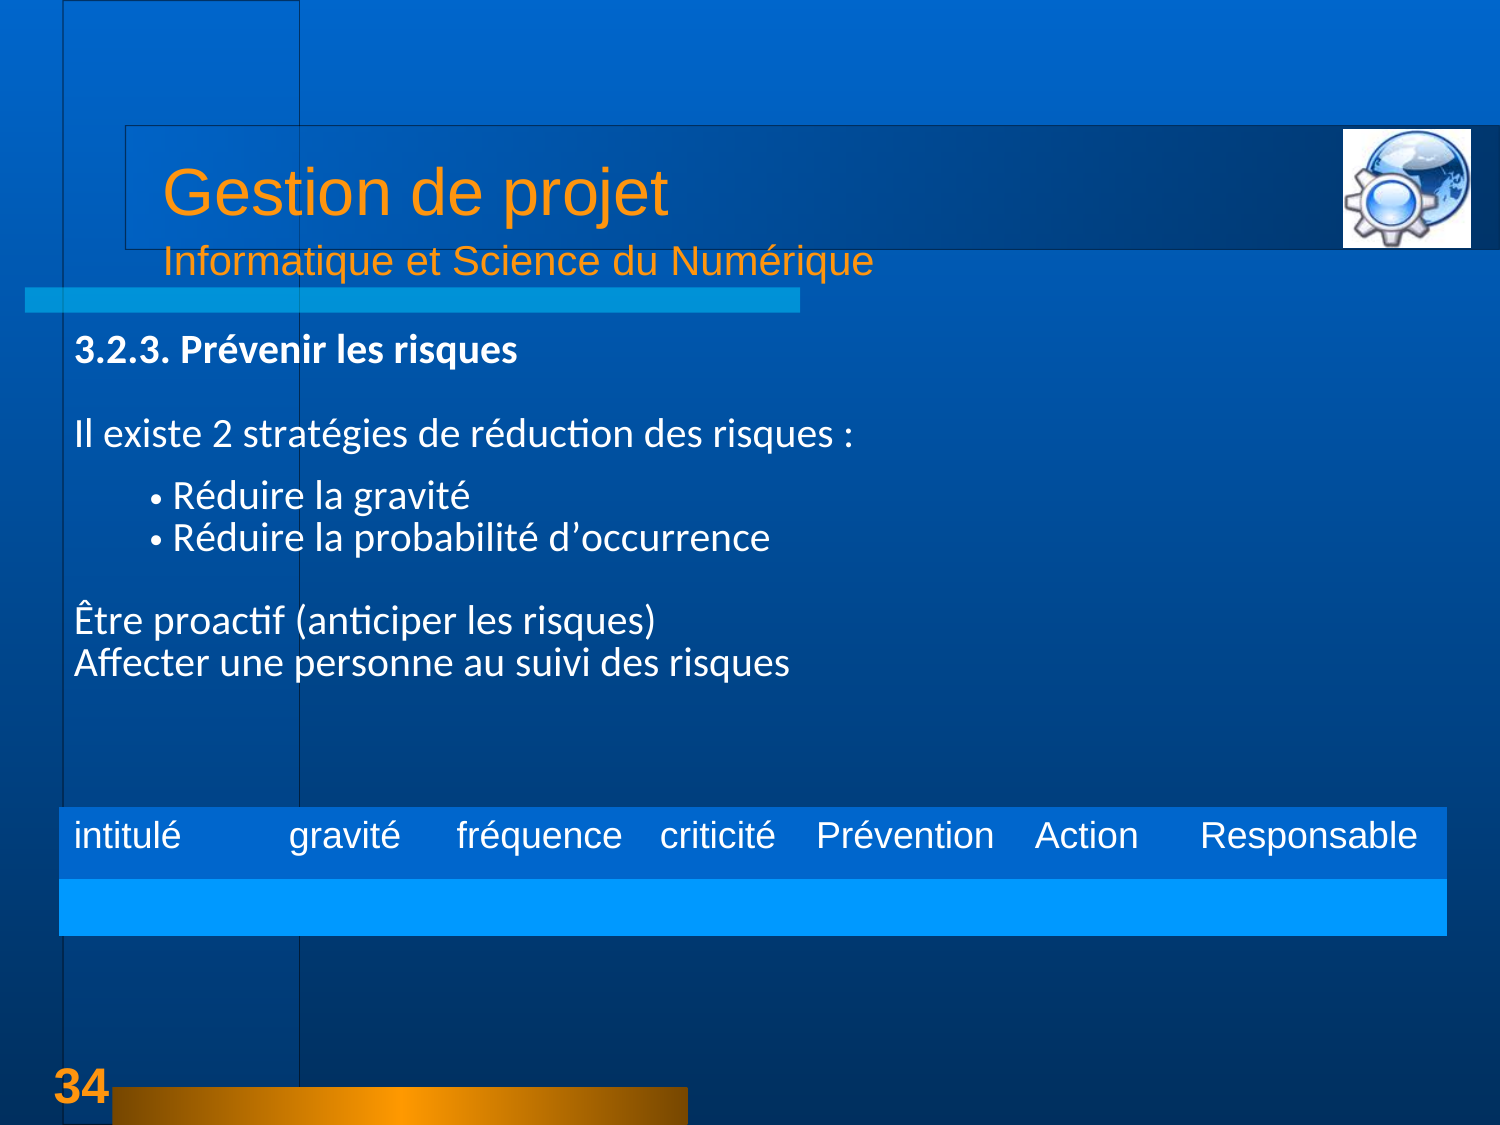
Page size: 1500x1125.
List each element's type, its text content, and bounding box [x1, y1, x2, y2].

table_header criticité [645, 807, 801, 879]
table_cell [1020, 879, 1185, 936]
table_cell [59, 879, 274, 936]
table_cell [645, 879, 801, 936]
table_header Action [1020, 807, 1185, 879]
table_header Prévention [801, 807, 1020, 879]
table_cell [1185, 879, 1447, 936]
picture [1343, 129, 1471, 248]
table_header fréquence [442, 807, 645, 879]
table_header gravité [274, 807, 442, 879]
table_cell [274, 879, 442, 936]
table_header intitulé [59, 807, 274, 879]
table_header Responsable [1185, 807, 1447, 879]
table_cell [801, 879, 1020, 936]
text_box 3.2.3. Prévenir les risques Il existe 2 stratégies de réduction des risques : Réduire la gravité Réduire la probabilité d’occurrence Être proactif (anticiper les risques) Affecter une personne au suivi des risques [59, 324, 1477, 774]
table_cell [442, 879, 645, 936]
